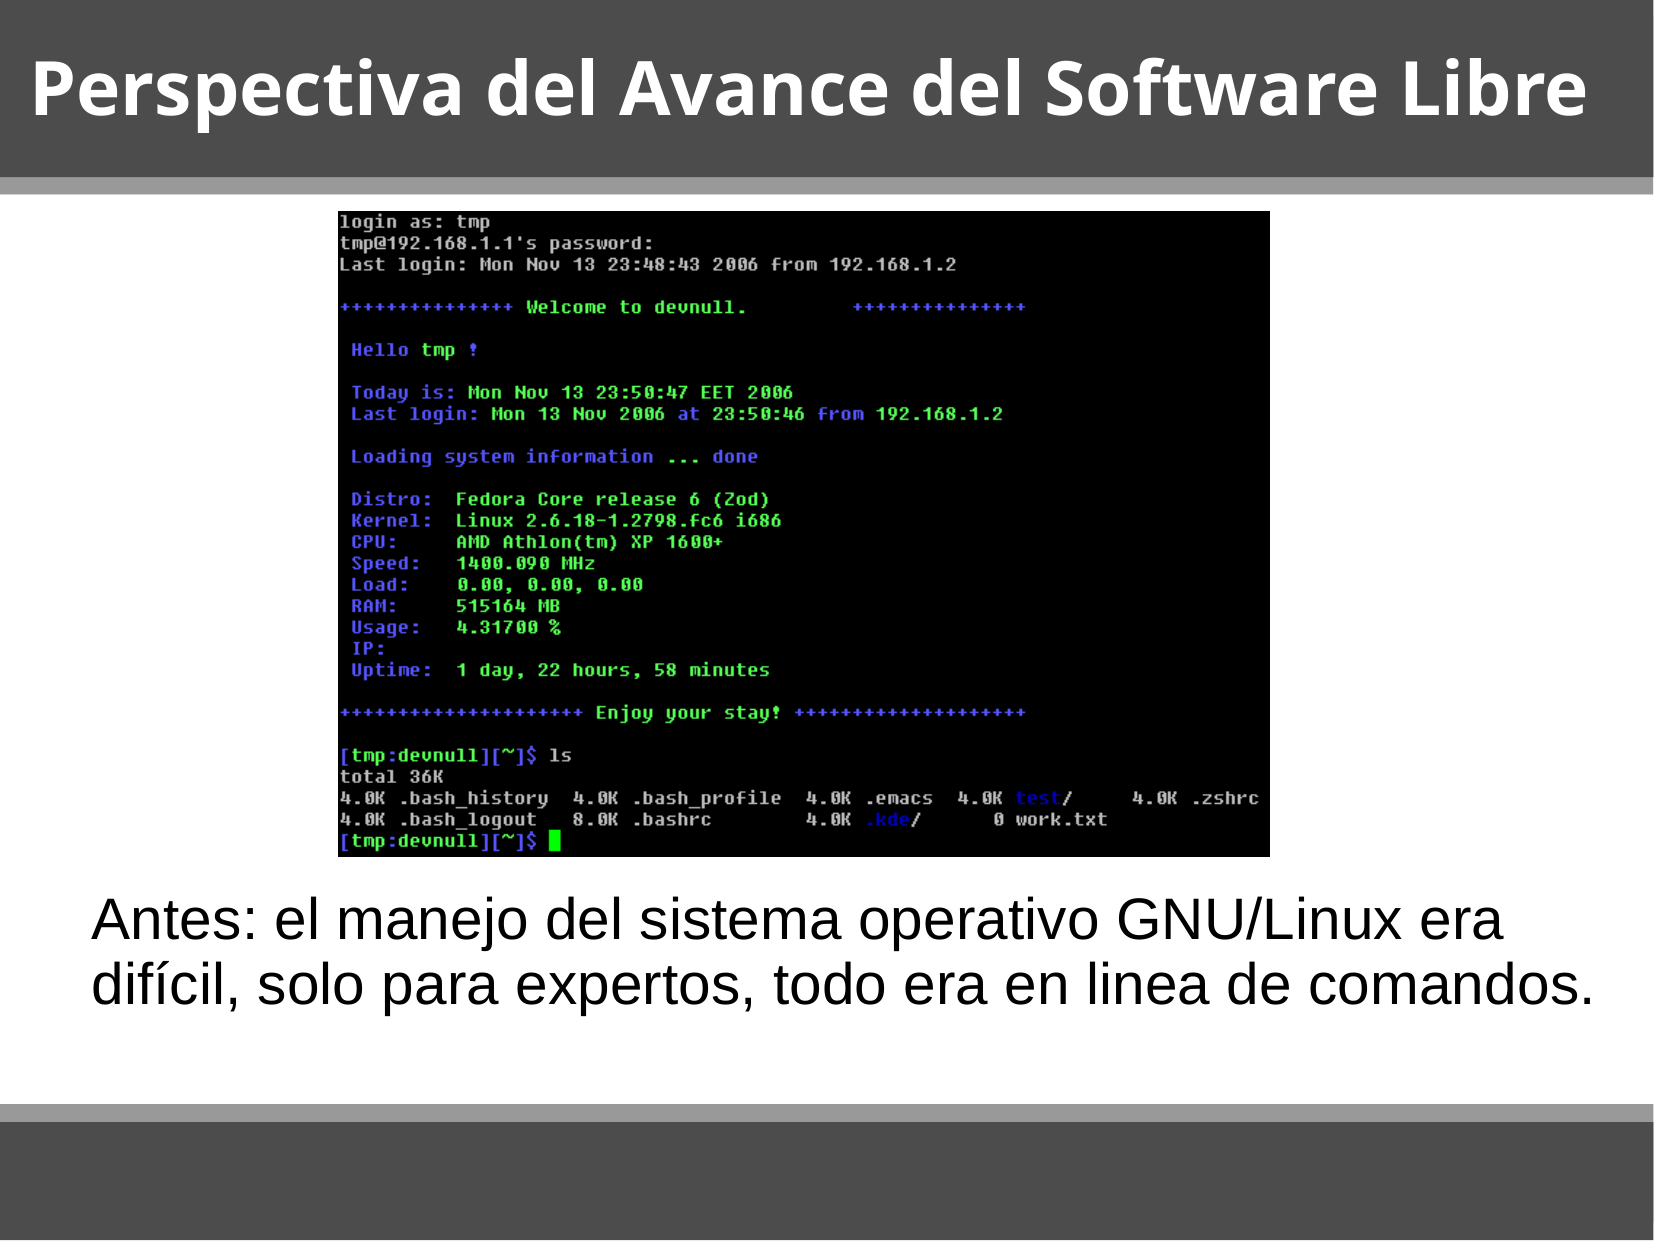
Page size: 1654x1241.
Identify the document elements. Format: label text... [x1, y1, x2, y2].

title Perspectiva del Avance del Software Libre [29, 15, 1654, 158]
list Antes: el manejo del sistema operativo GNU/Linux era difícil, solo para expertos, todo era en linea de comandos. [29, 885, 1625, 1063]
picture [338, 211, 1270, 857]
